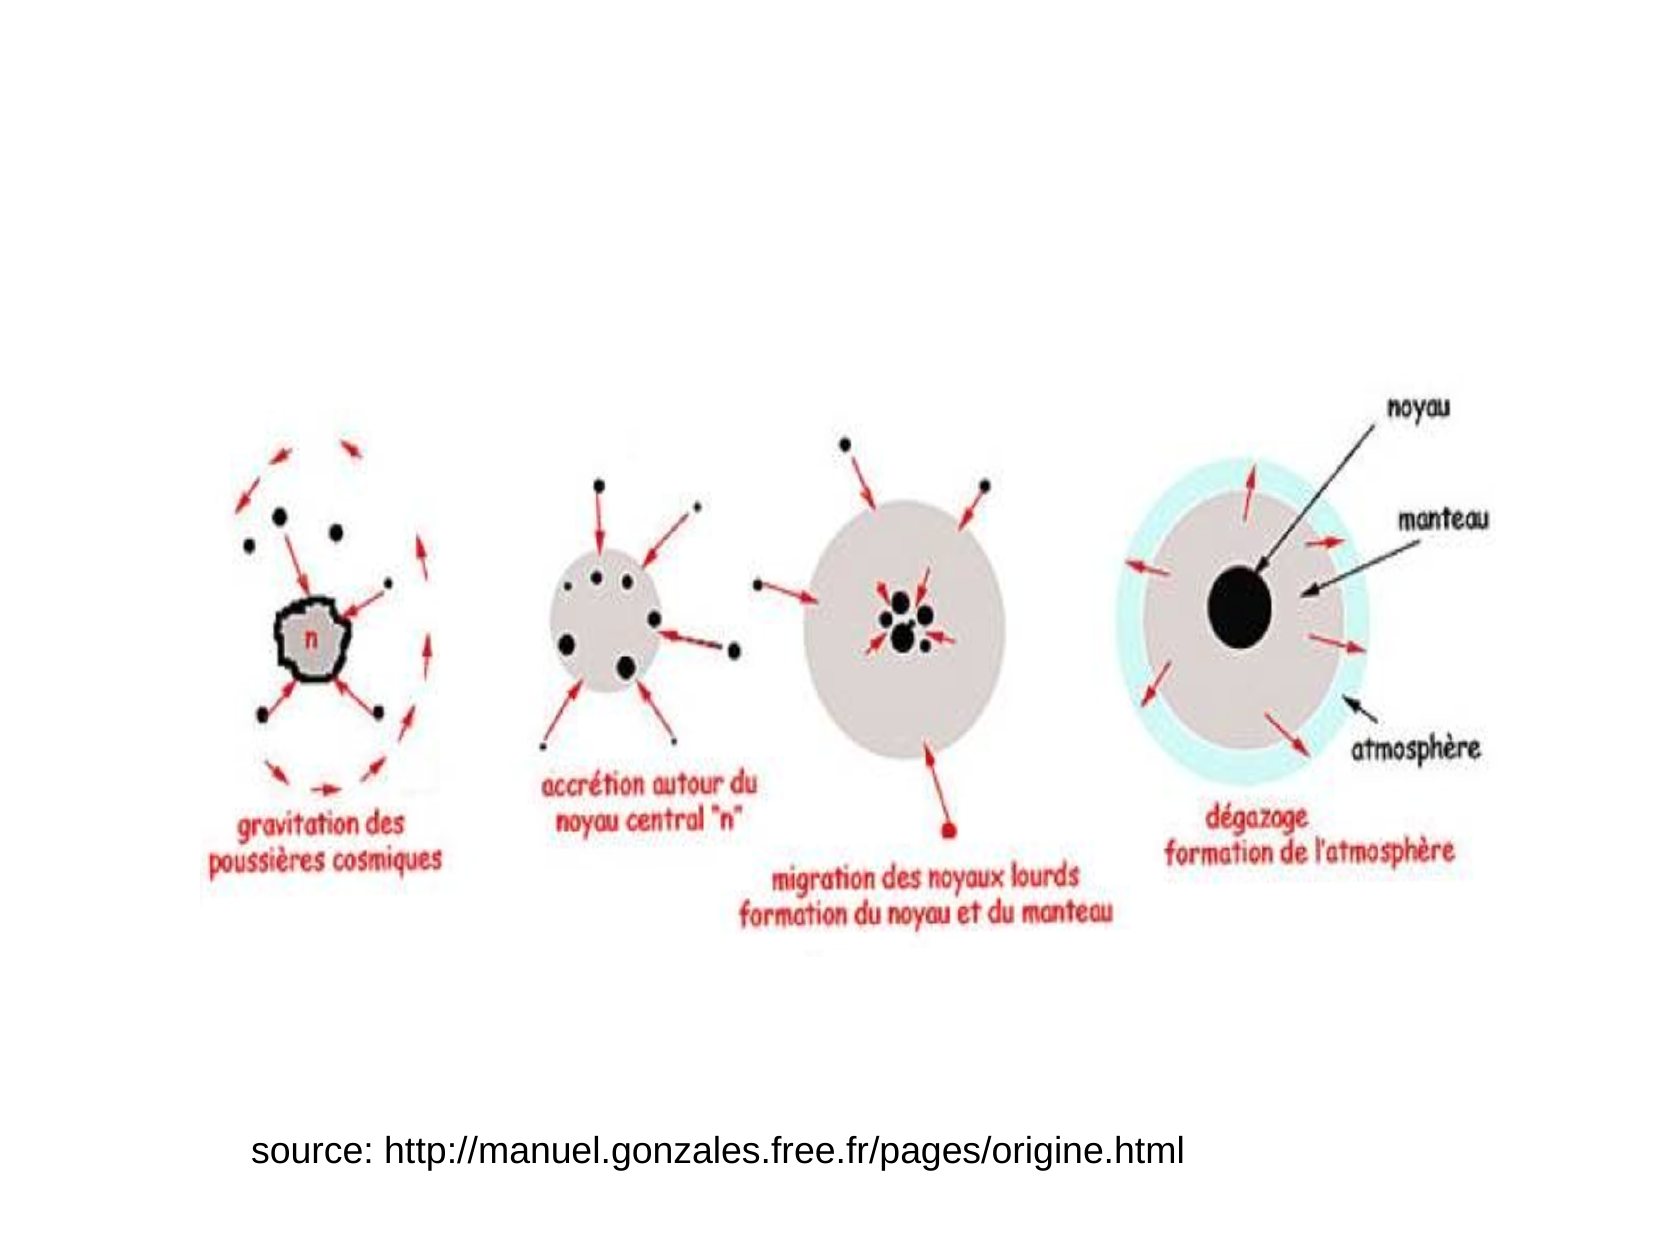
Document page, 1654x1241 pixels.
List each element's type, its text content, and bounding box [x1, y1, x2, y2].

picture [194, 348, 1501, 957]
text_box source: http://manuel.gonzales.free.fr/pages/origine.html [236, 1122, 1201, 1179]
